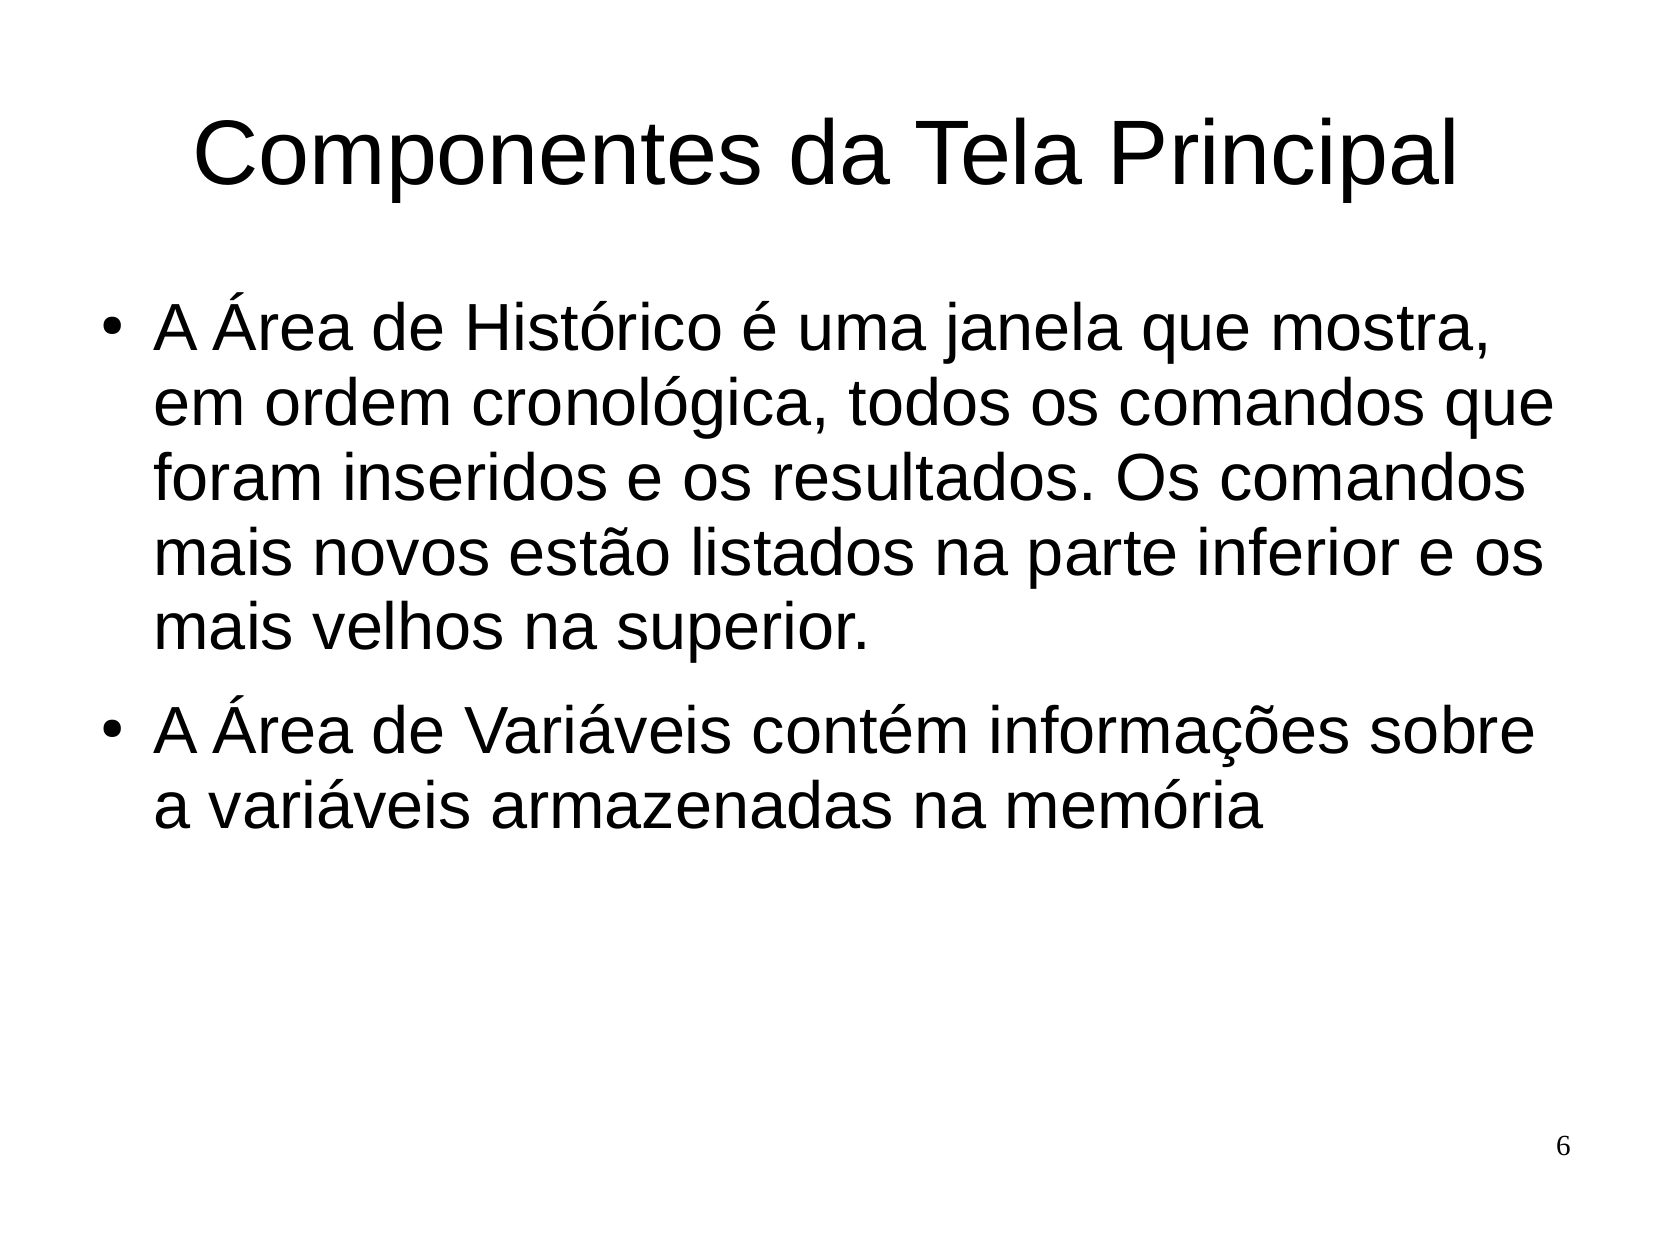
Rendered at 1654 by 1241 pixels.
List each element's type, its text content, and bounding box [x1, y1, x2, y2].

title Componentes da Tela Principal [82, 49, 1571, 257]
list A Área de Histórico é uma janela que mostra, em ordem cronológica, todos os comandos que foram inseridos e os resultados. Os comandos mais novos estão listados na parte inferior e os mais velhos na superior. A Área de Variáveis contém informações sobre a variáveis armazenadas na memória [82, 290, 1571, 1010]
